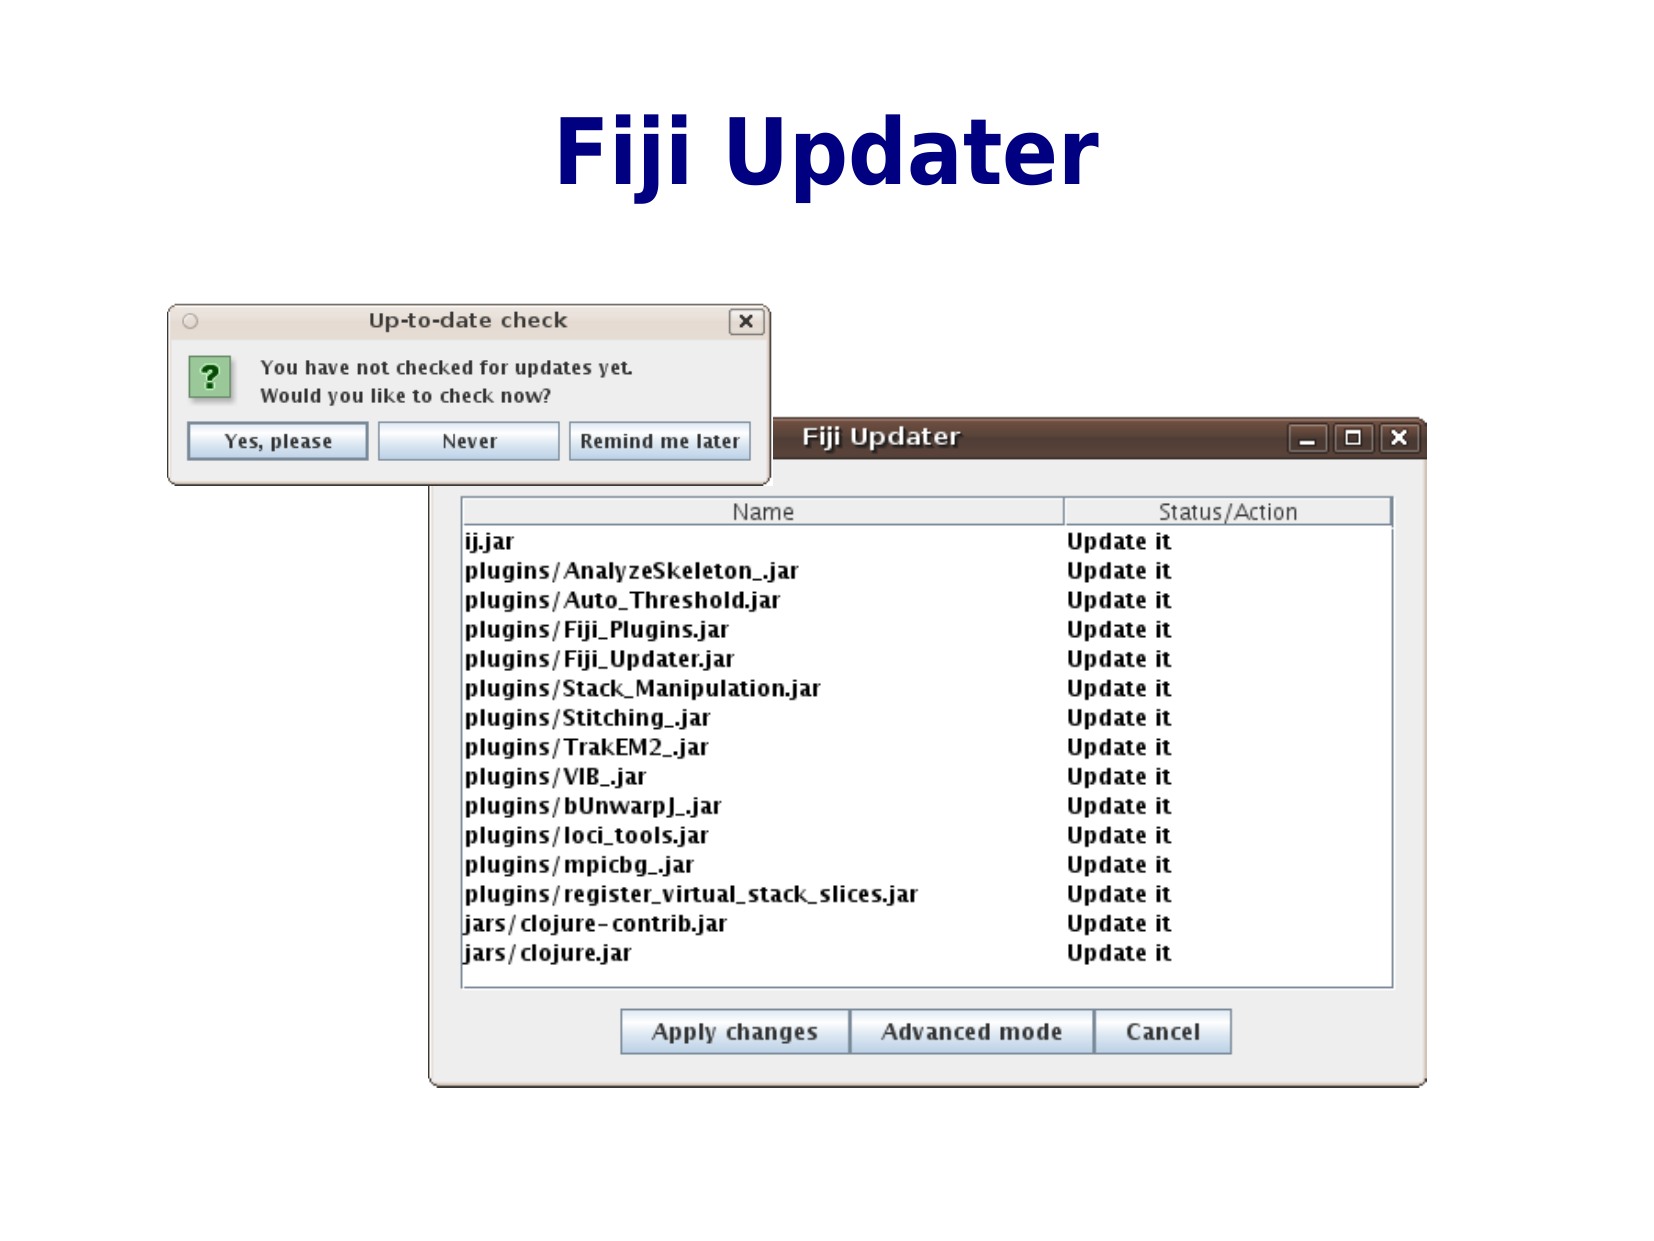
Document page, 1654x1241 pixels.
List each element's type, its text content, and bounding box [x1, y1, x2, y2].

title Fiji Updater [82, 49, 1571, 257]
picture [167, 301, 1427, 1088]
